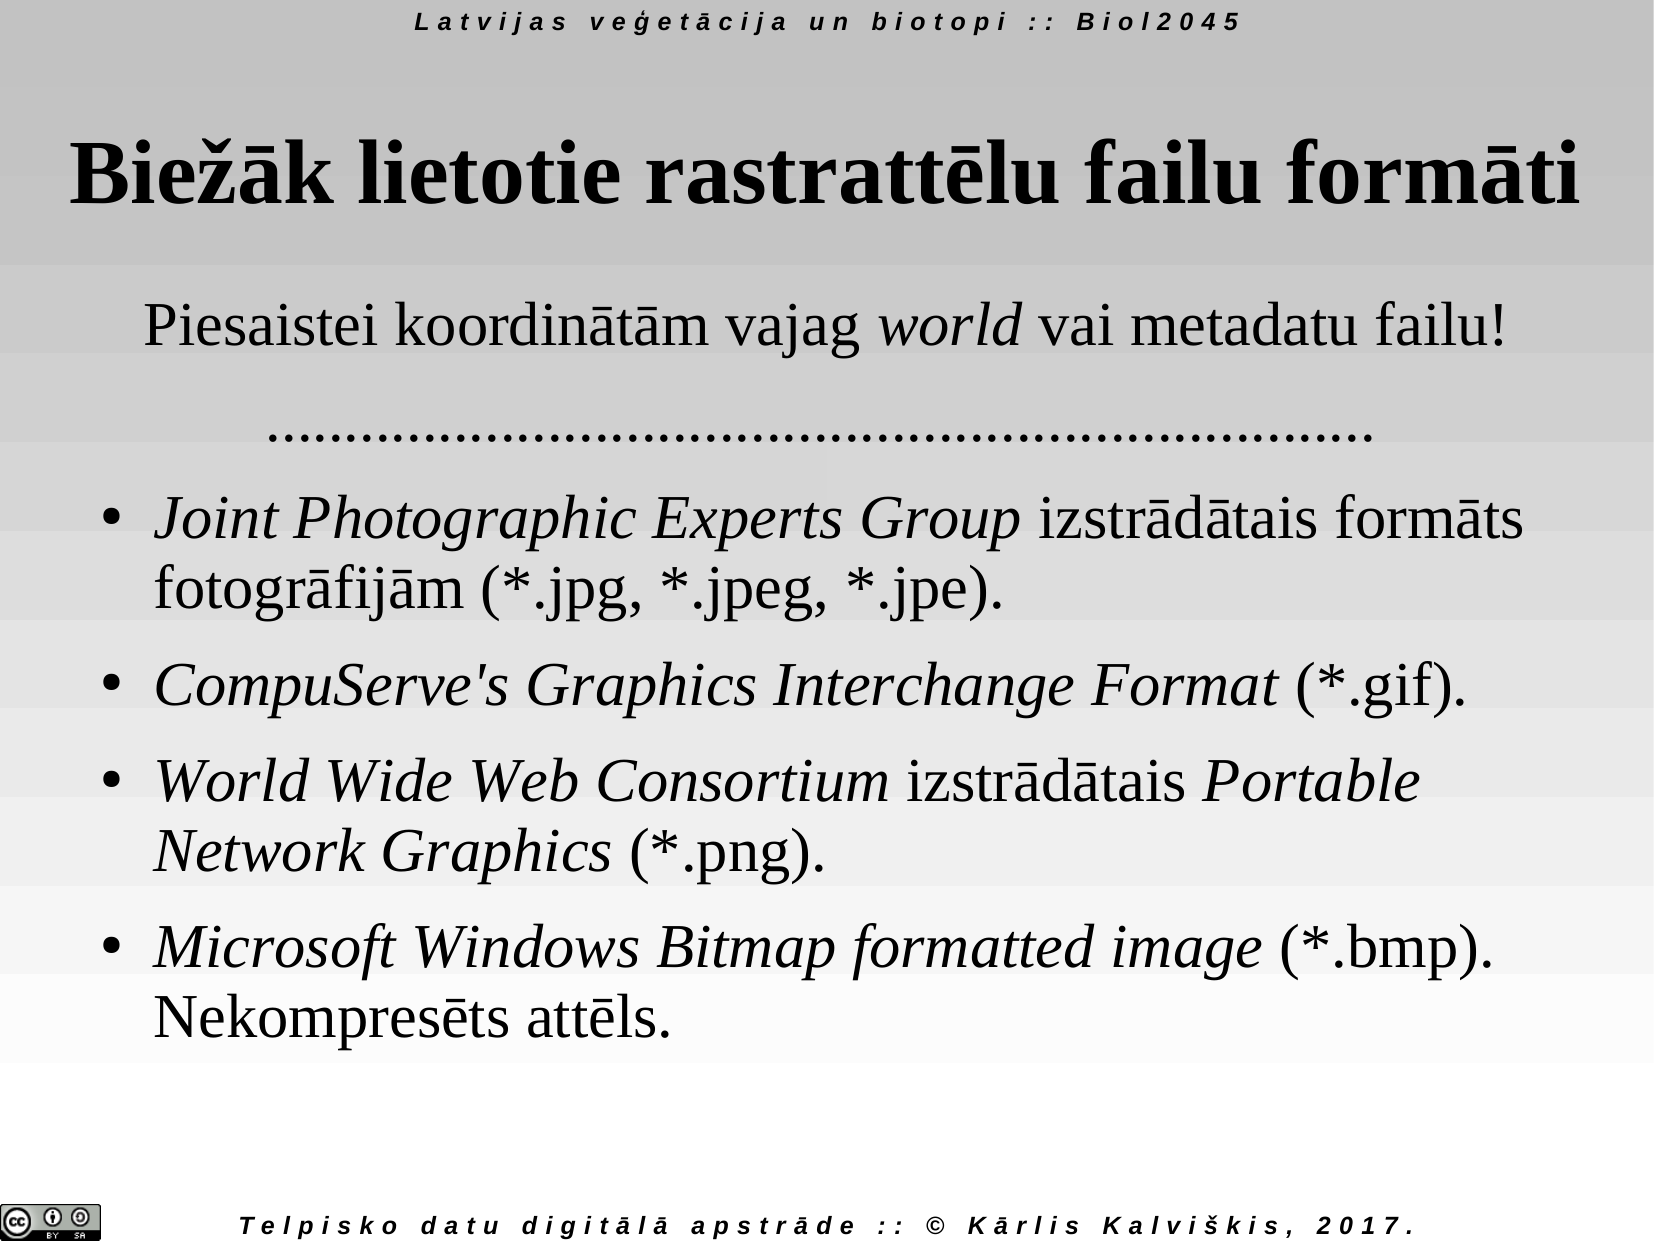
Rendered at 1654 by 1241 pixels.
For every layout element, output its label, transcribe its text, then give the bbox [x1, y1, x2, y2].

list Piesaistei koordinātām vajag world vai metadatu failu! Joint Photographic Experts Group izstrādātais formāts fotogrāfijām (*.jpg, *.jpeg, *.jpe). CompuServe's Graphics Interchange Format (*.gif). World Wide Web Consortium izstrādātais Portable Network Graphics (*.png). Microsoft Windows Bitmap formatted image (*.bmp). Nekompresēts attēls. [82, 289, 1571, 1148]
picture [0, 0, 1654, 1241]
title Biežāk lietotie rastrattēlu failu formāti [29, 49, 1625, 296]
